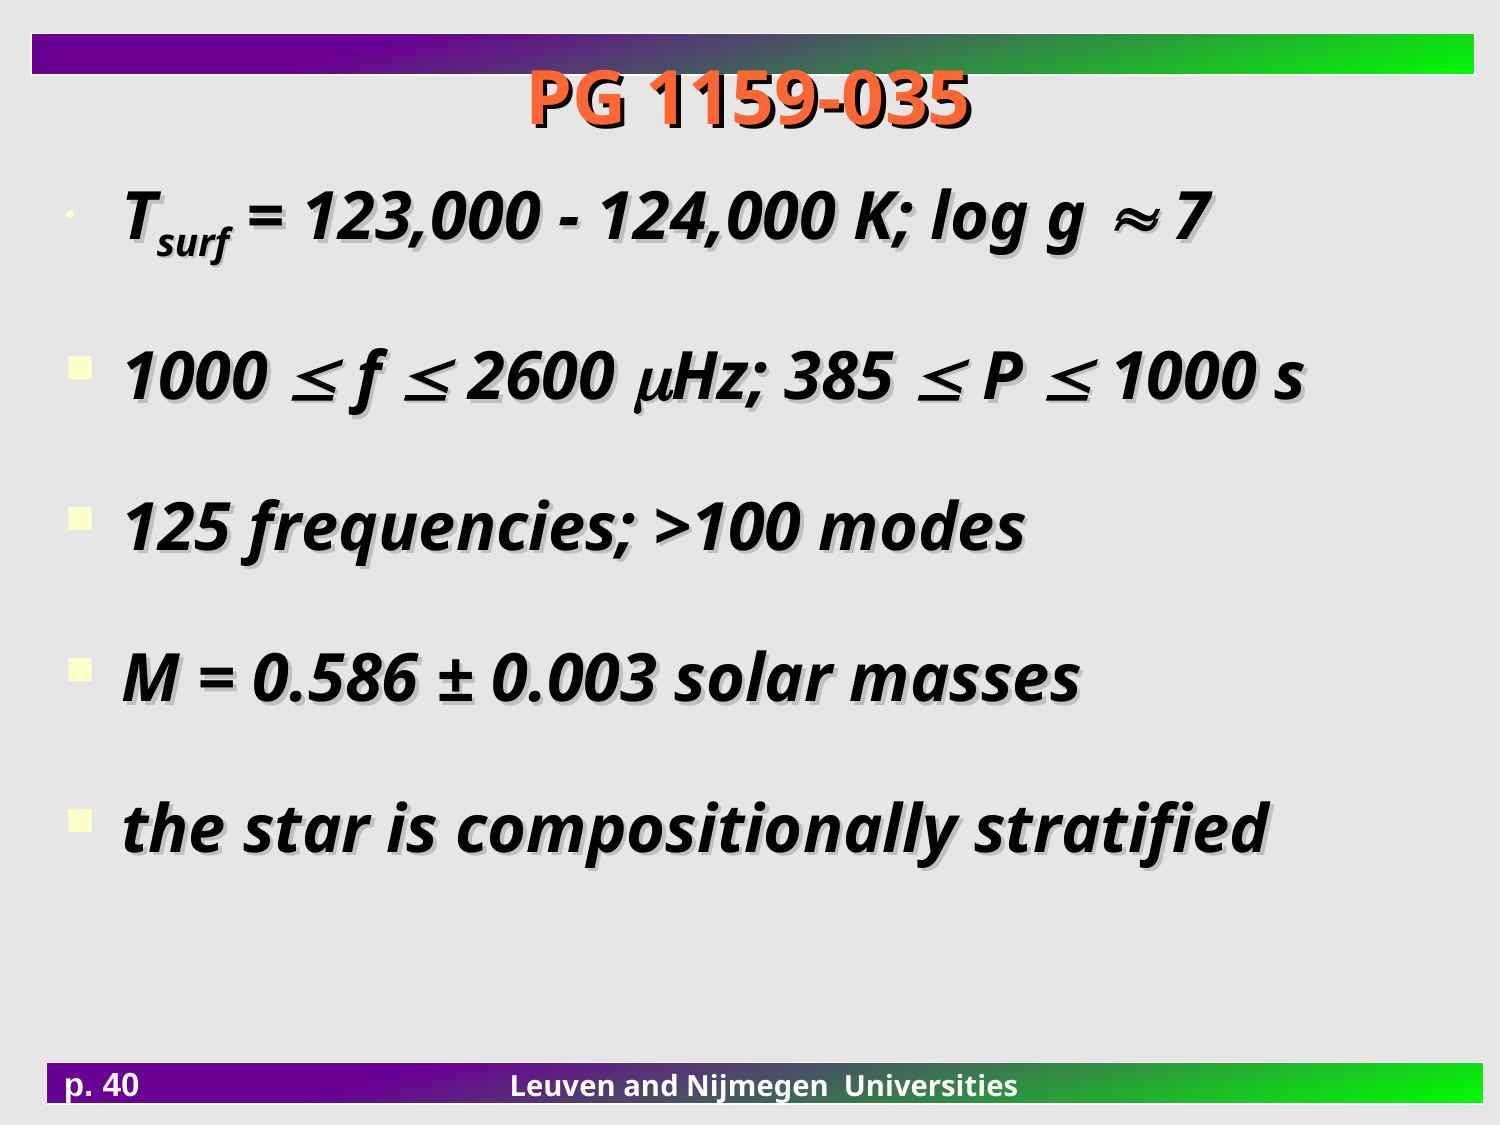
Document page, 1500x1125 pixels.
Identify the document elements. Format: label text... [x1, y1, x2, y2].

list Tsurf = 123,000 - 124,000 K; log g  7 1000  f  2600 Hz; 385  P  1000 s 125 frequencies; >100 modes M = 0.586 ± 0.003 solar masses the star is compositionally stratified [50, 160, 1445, 1125]
title PG 1159-035 [73, 30, 1424, 160]
